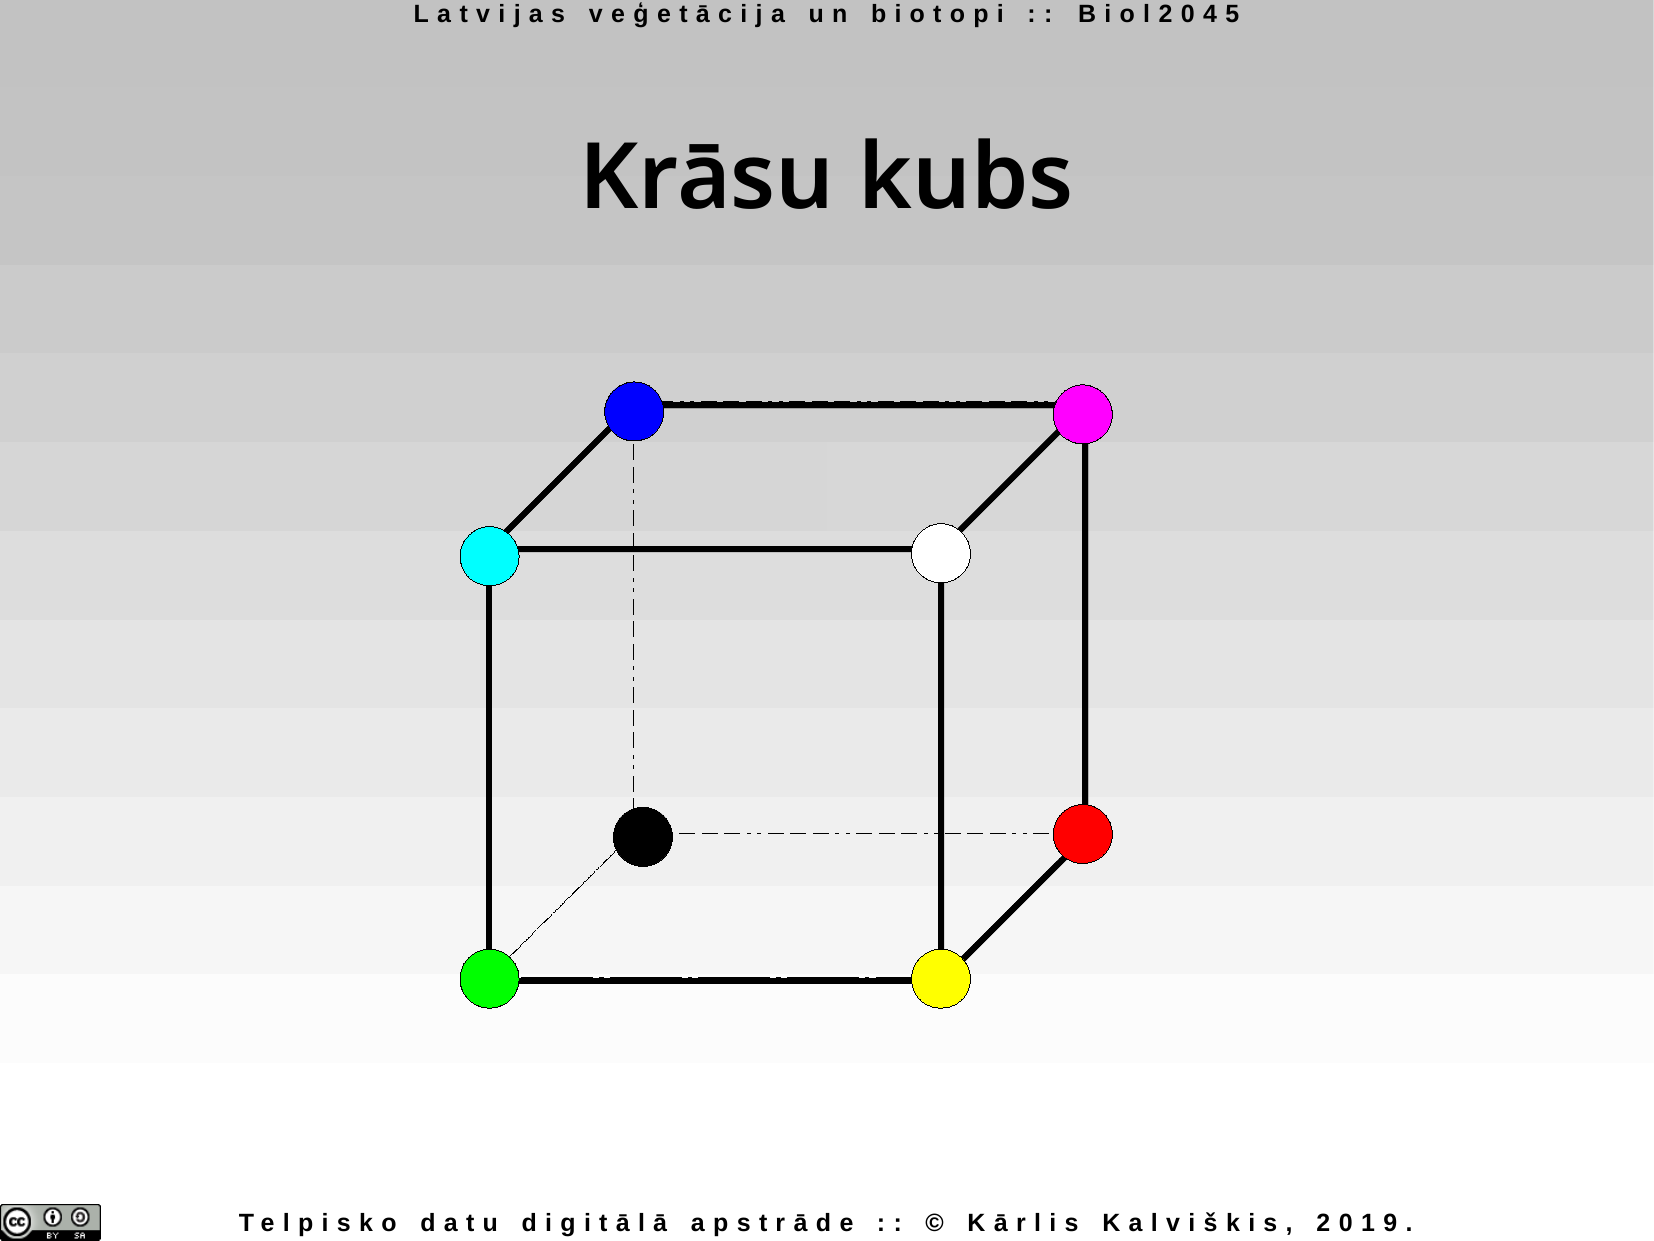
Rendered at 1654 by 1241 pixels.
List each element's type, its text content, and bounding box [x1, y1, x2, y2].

text_box [1053, 804, 1113, 864]
text_box [1053, 384, 1113, 444]
text_box [613, 807, 673, 867]
text_box [911, 949, 971, 1009]
text_box [460, 526, 520, 586]
text_box [460, 949, 520, 1009]
text_box [911, 523, 971, 583]
picture [0, 0, 1654, 1241]
text_box [604, 381, 664, 441]
title Krāsu kubs [29, 49, 1625, 296]
